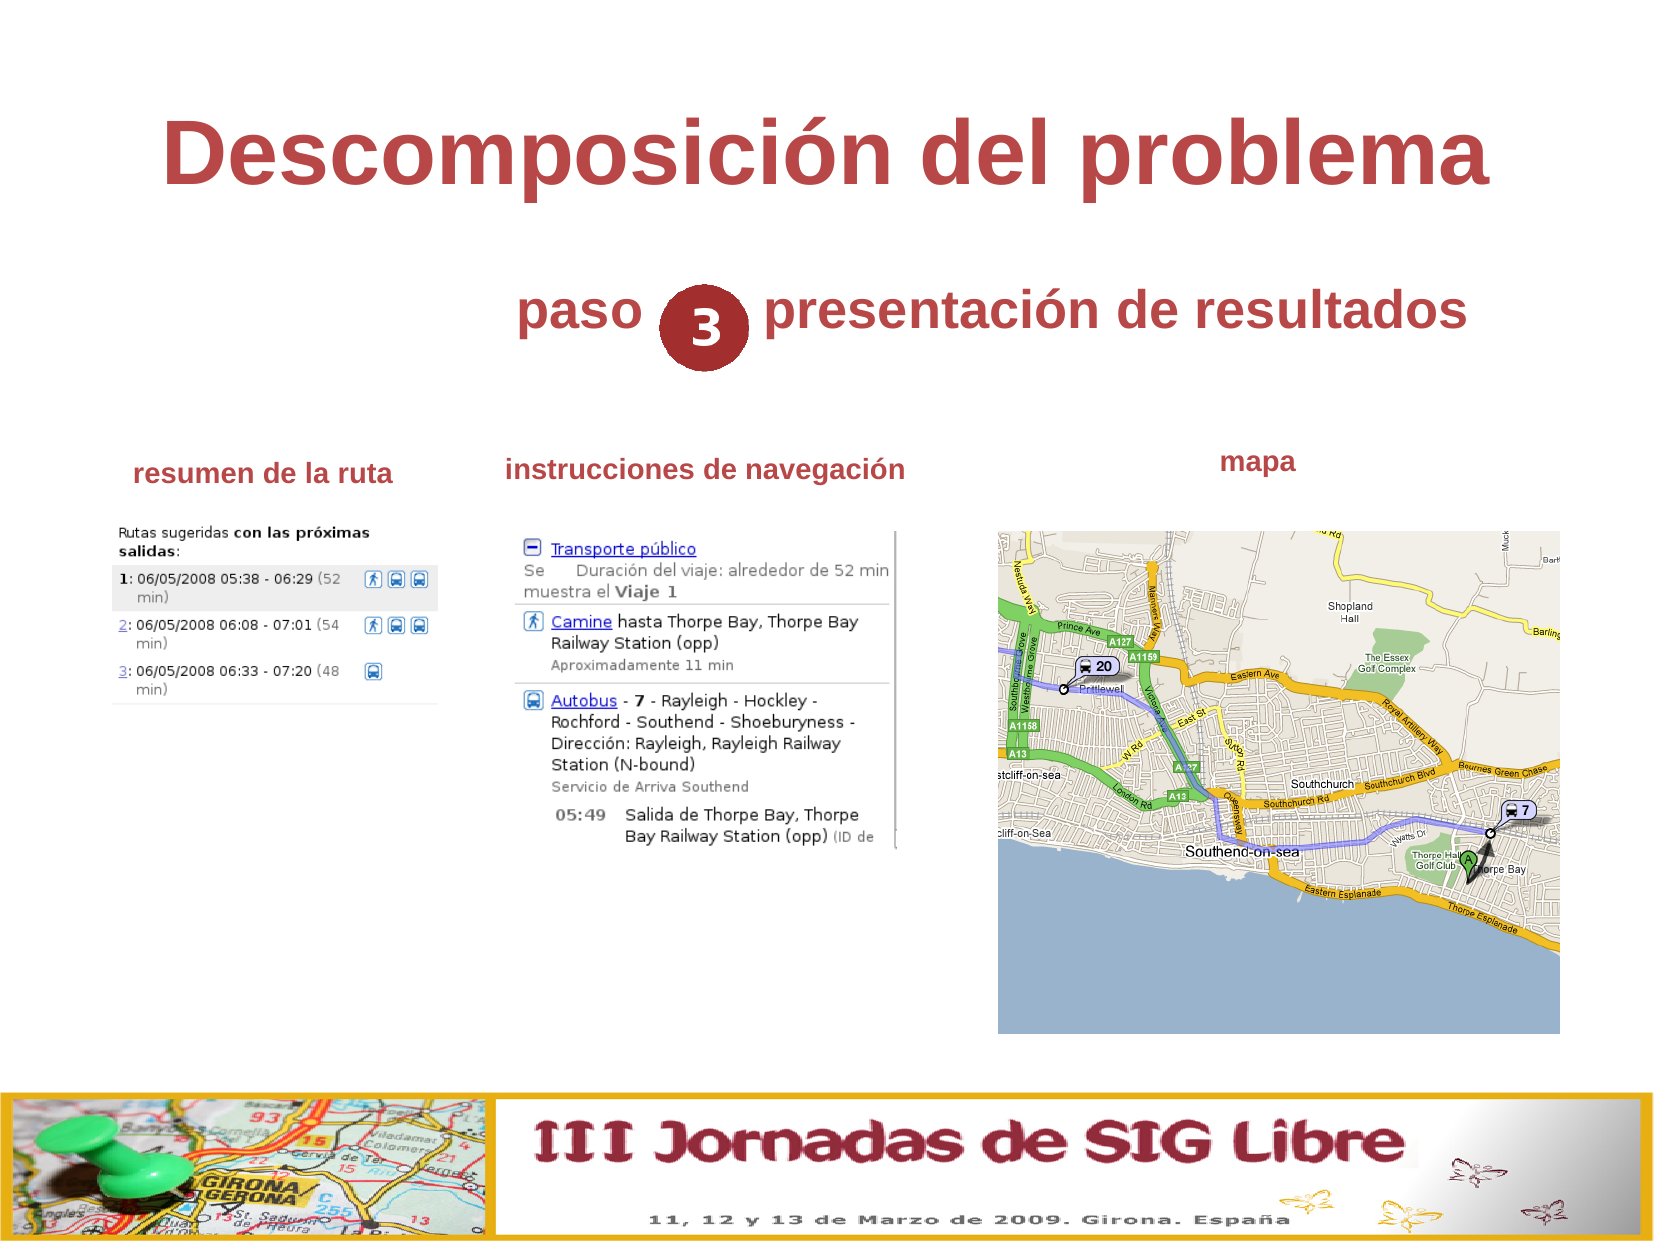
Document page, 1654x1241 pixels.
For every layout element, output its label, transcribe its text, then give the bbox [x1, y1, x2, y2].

text_box paso presentación de resultados [501, 271, 1487, 369]
picture [998, 531, 1560, 1034]
text_box mapa [1204, 437, 1317, 486]
text_box instrucciones de navegación [490, 445, 928, 494]
title Descomposición del problema [82, 49, 1571, 257]
picture [510, 531, 897, 852]
picture [0, 1092, 1654, 1241]
text_box resumen de la ruta [118, 448, 432, 498]
picture [112, 519, 438, 710]
picture [659, 283, 749, 373]
